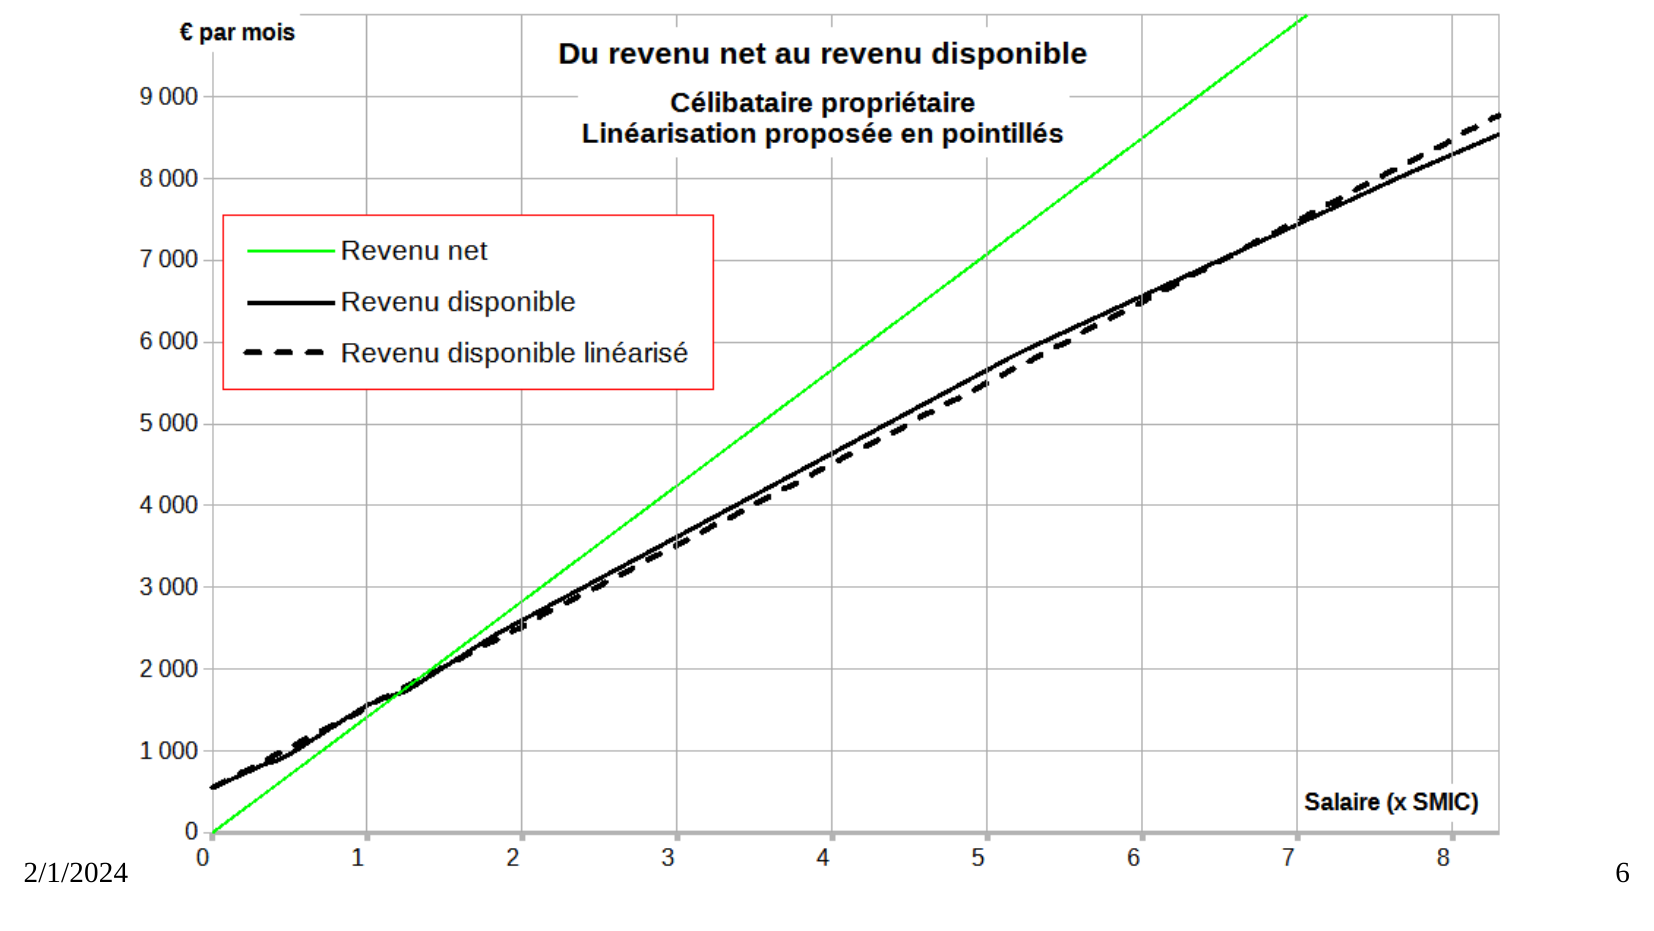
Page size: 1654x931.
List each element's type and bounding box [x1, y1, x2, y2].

picture [132, 1, 1516, 888]
